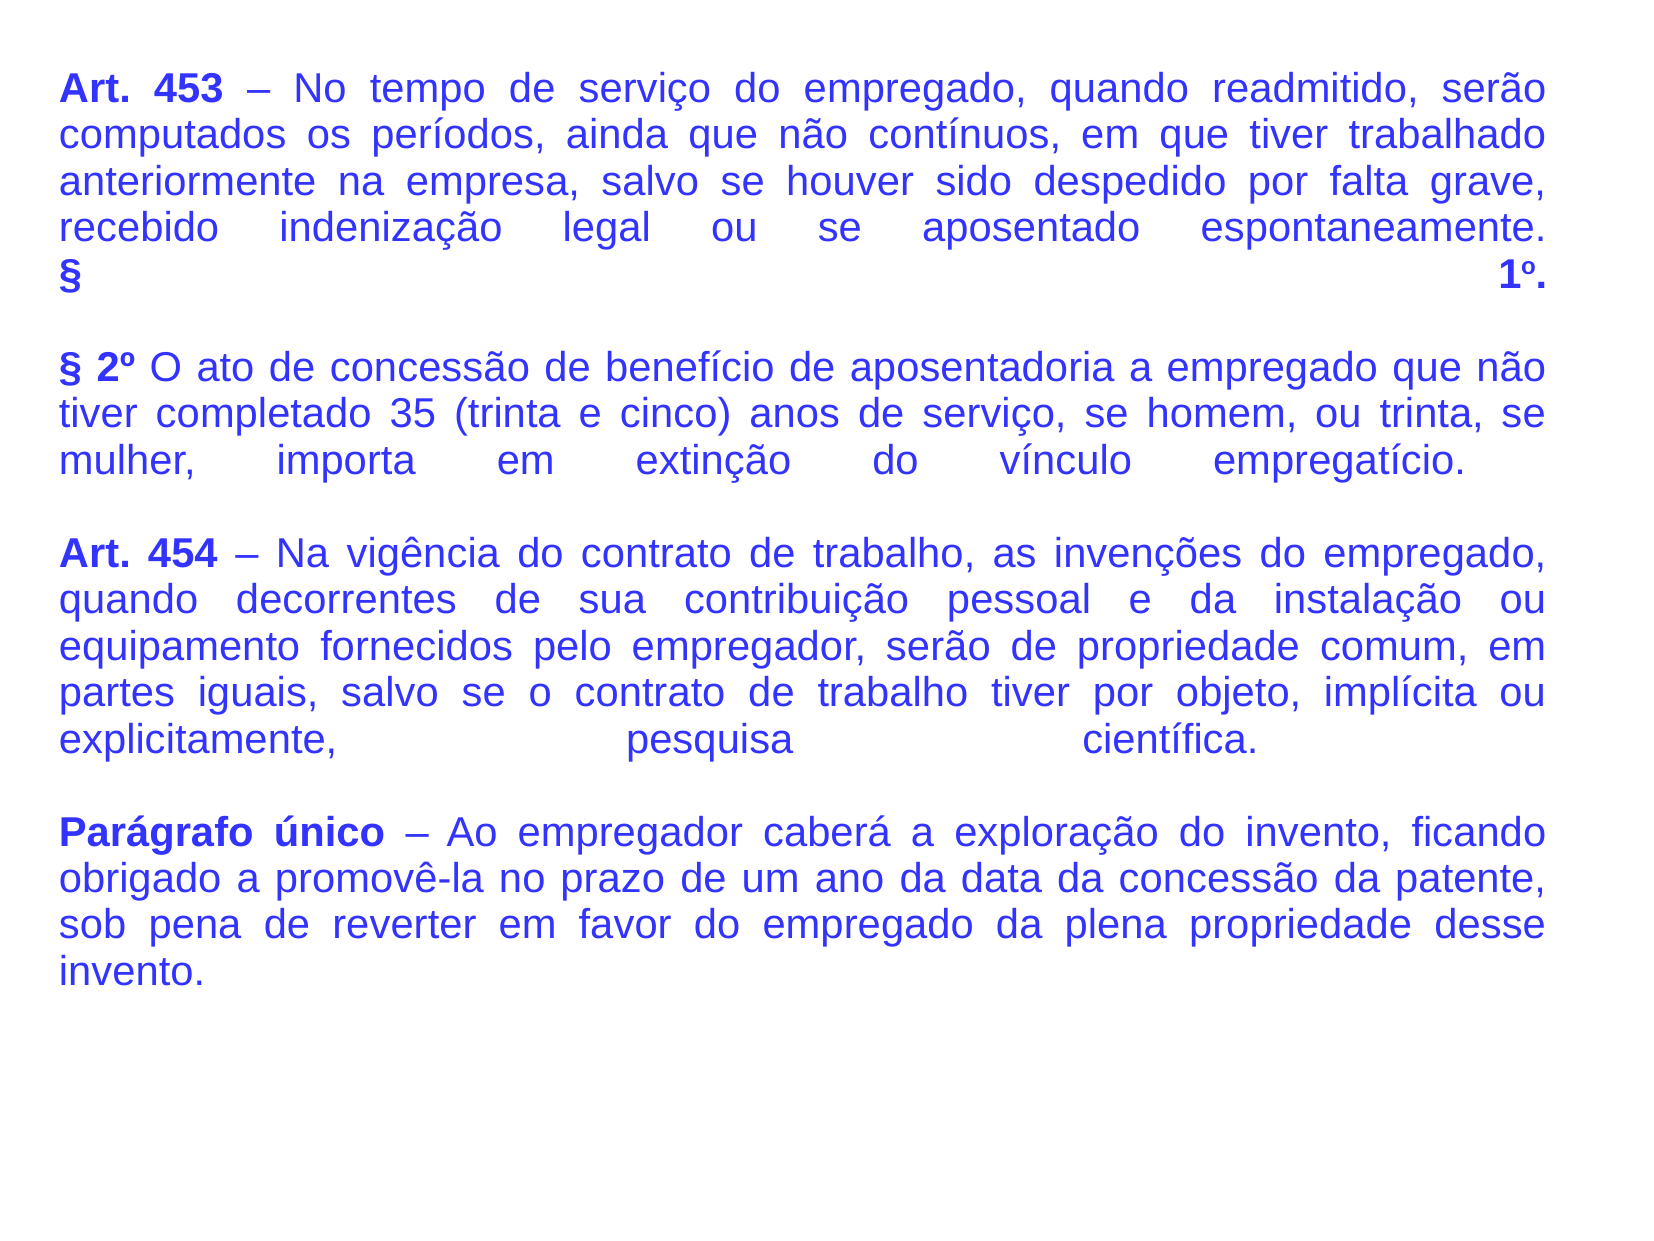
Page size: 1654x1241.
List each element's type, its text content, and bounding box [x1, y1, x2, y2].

title Art. 453 – No tempo de serviço do empregado, quando readmitido, serão computados os períodos, ainda que não contínuos, em que tiver trabalhado anteriormente na empresa, salvo se houver sido despedido por falta grave, recebido indenização legal ou se aposentado espontaneamente. § 1o. § 2º O ato de concessão de benefício de aposentadoria a empregado que não tiver completado 35 (trinta e cinco) anos de serviço, se homem, ou trinta, se mulher, importa em extinção do vínculo empregatício. Art. 454 – Na vigência do contrato de trabalho, as invenções do empregado, quando decorrentes de sua contribuição pessoal e da instalação ou equipamento fornecidos pelo empregador, serão de propriedade comum, em partes iguais, salvo se o contrato de trabalho tiver por objeto, implícita ou explicitamente, pesquisa científica. Parágrafo único – Ao empregador caberá a exploração do invento, ficando obrigado a promovê-la no prazo de um ano da data da concessão da patente, sob pena de reverter em favor do empregado da plena propriedade desse invento. [59, 58, 1548, 1001]
